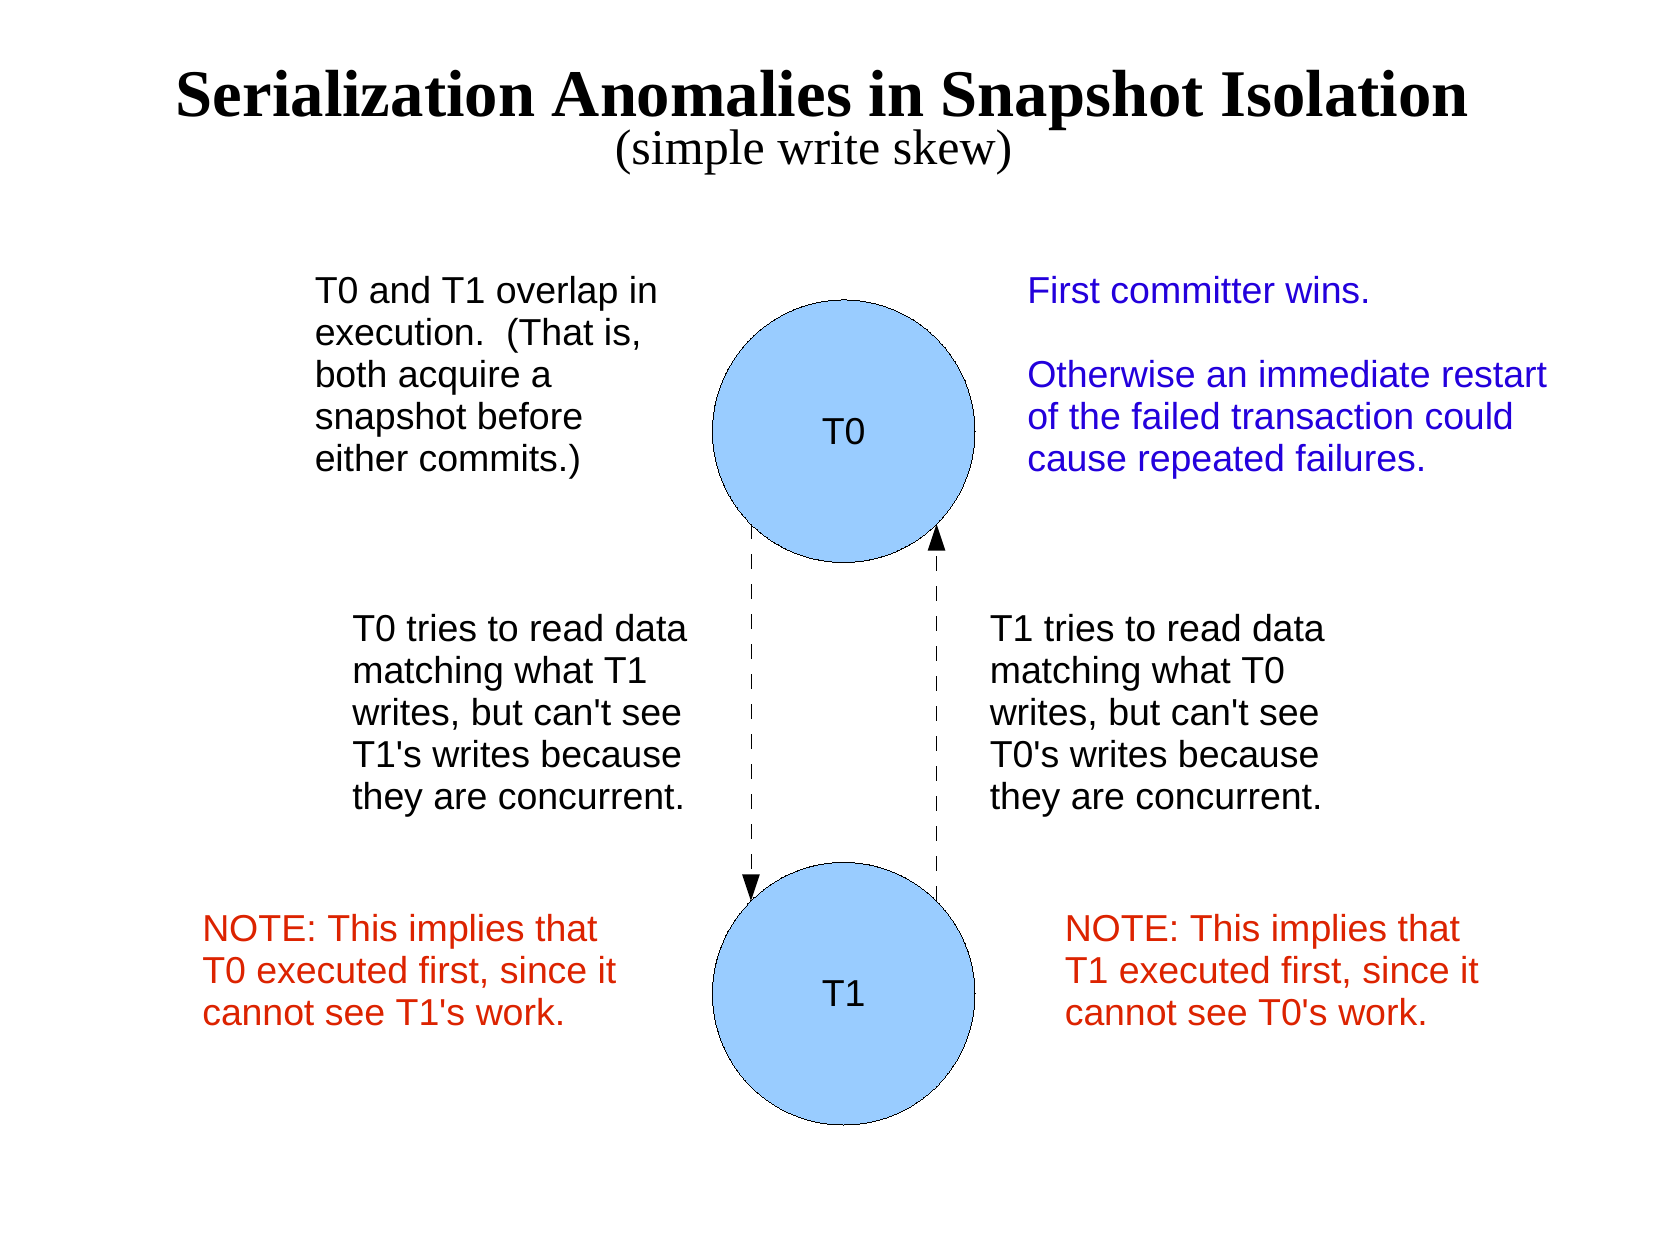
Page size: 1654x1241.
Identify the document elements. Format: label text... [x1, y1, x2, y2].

title Serialization Anomalies in Snapshot Isolation [112, 37, 1535, 151]
text_box NOTE: This implies that T1 executed first, since it cannot see T0's work. [1050, 900, 1501, 1041]
text_box T1 tries to read data matching what T0 writes, but can't see T0's writes because they are concurrent. [975, 600, 1351, 826]
text_box NOTE: This implies that T0 executed first, since it cannot see T1's work. [187, 900, 638, 1041]
text_box T1 [712, 862, 976, 1126]
text_box (simple write skew) [600, 112, 1088, 188]
text_box T0 tries to read data matching what T1 writes, but can't see T1's writes because they are concurrent. [337, 600, 713, 833]
text_box T0 and T1 overlap in execution. (That is, both acquire a snapshot before either commits.) [300, 262, 676, 488]
text_box T0 [712, 299, 976, 563]
text_box First committer wins. Otherwise an immediate restart of the failed transaction could cause repeated failures. [1012, 262, 1576, 488]
